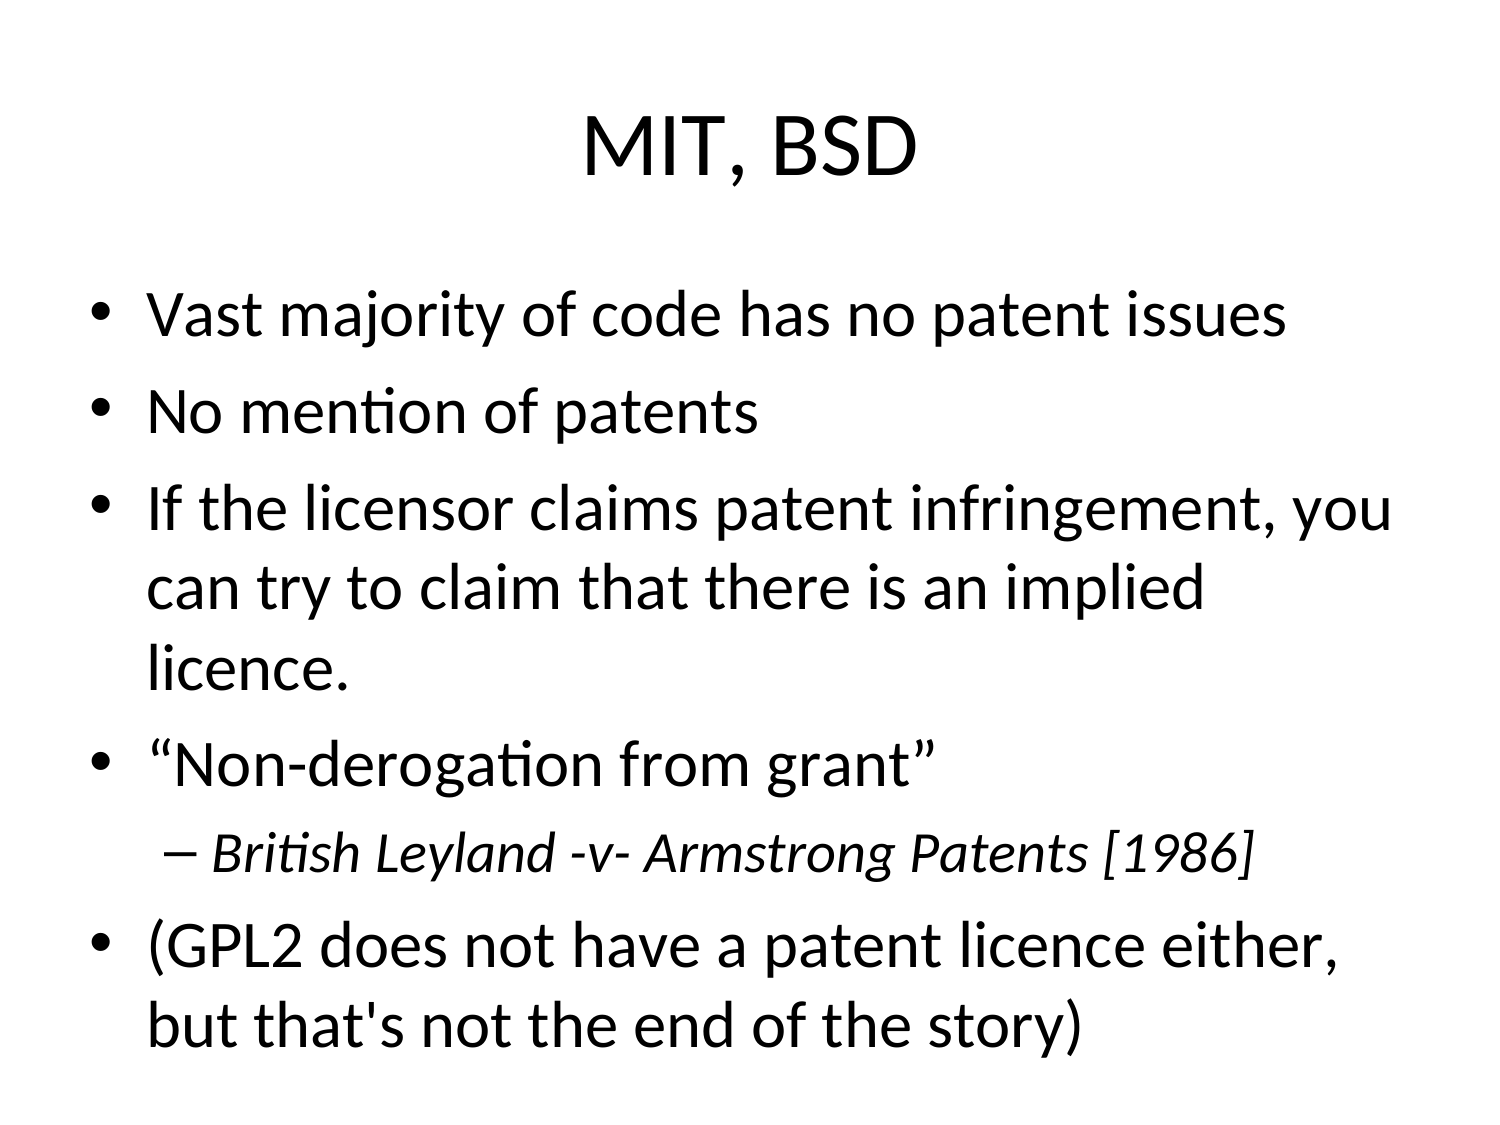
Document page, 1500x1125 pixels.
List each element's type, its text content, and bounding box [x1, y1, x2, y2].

title MIT, BSD [75, 37, 1426, 241]
list Vast majority of code has no patent issues No mention of patents If the licensor claims patent infringement, you can try to claim that there is an implied licence. “Non-derogation from grant” British Leyland -v- Armstrong Patents [1986] (GPL2 does not have a patent licence either, but that's not the end of the story) [75, 262, 1426, 1069]
